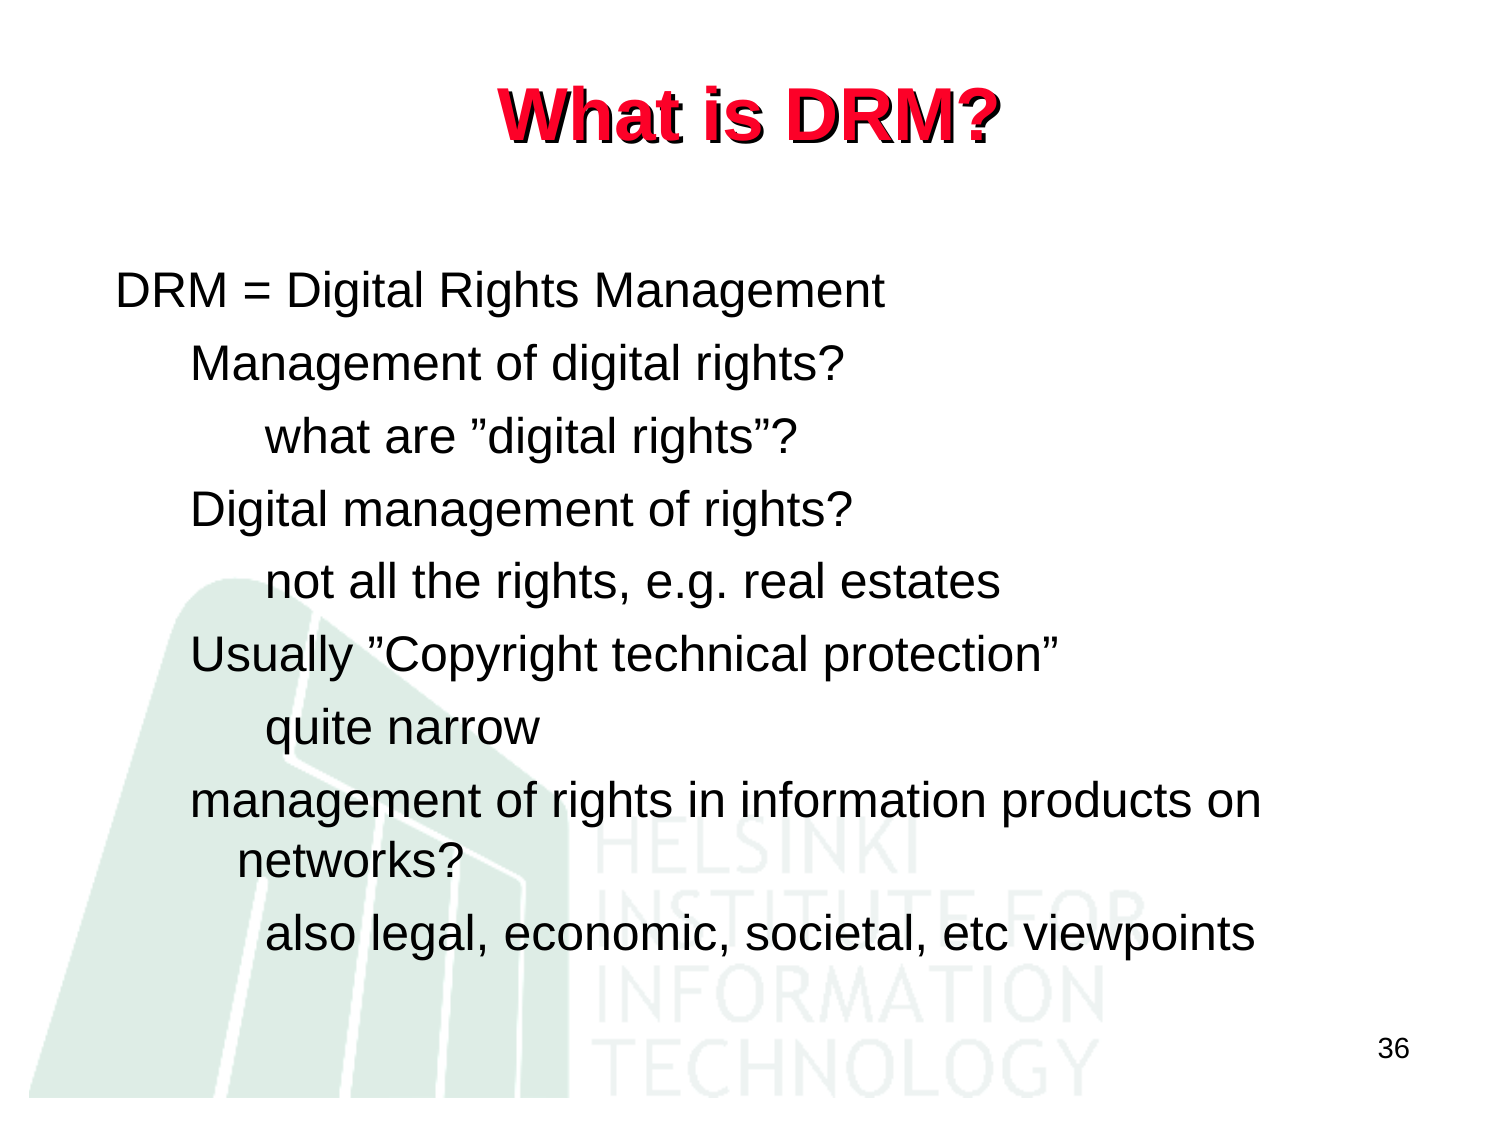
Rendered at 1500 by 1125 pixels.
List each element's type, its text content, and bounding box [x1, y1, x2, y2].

title What is DRM? [99, 61, 1401, 175]
list DRM = Digital Rights Management Management of digital rights? what are ”digital rights”? Digital management of rights? not all the rights, e.g. real estates Usually ”Copyright technical protection” quite narrow management of rights in information products on networks? also legal, economic, societal, etc viewpoints [99, 249, 1401, 1051]
